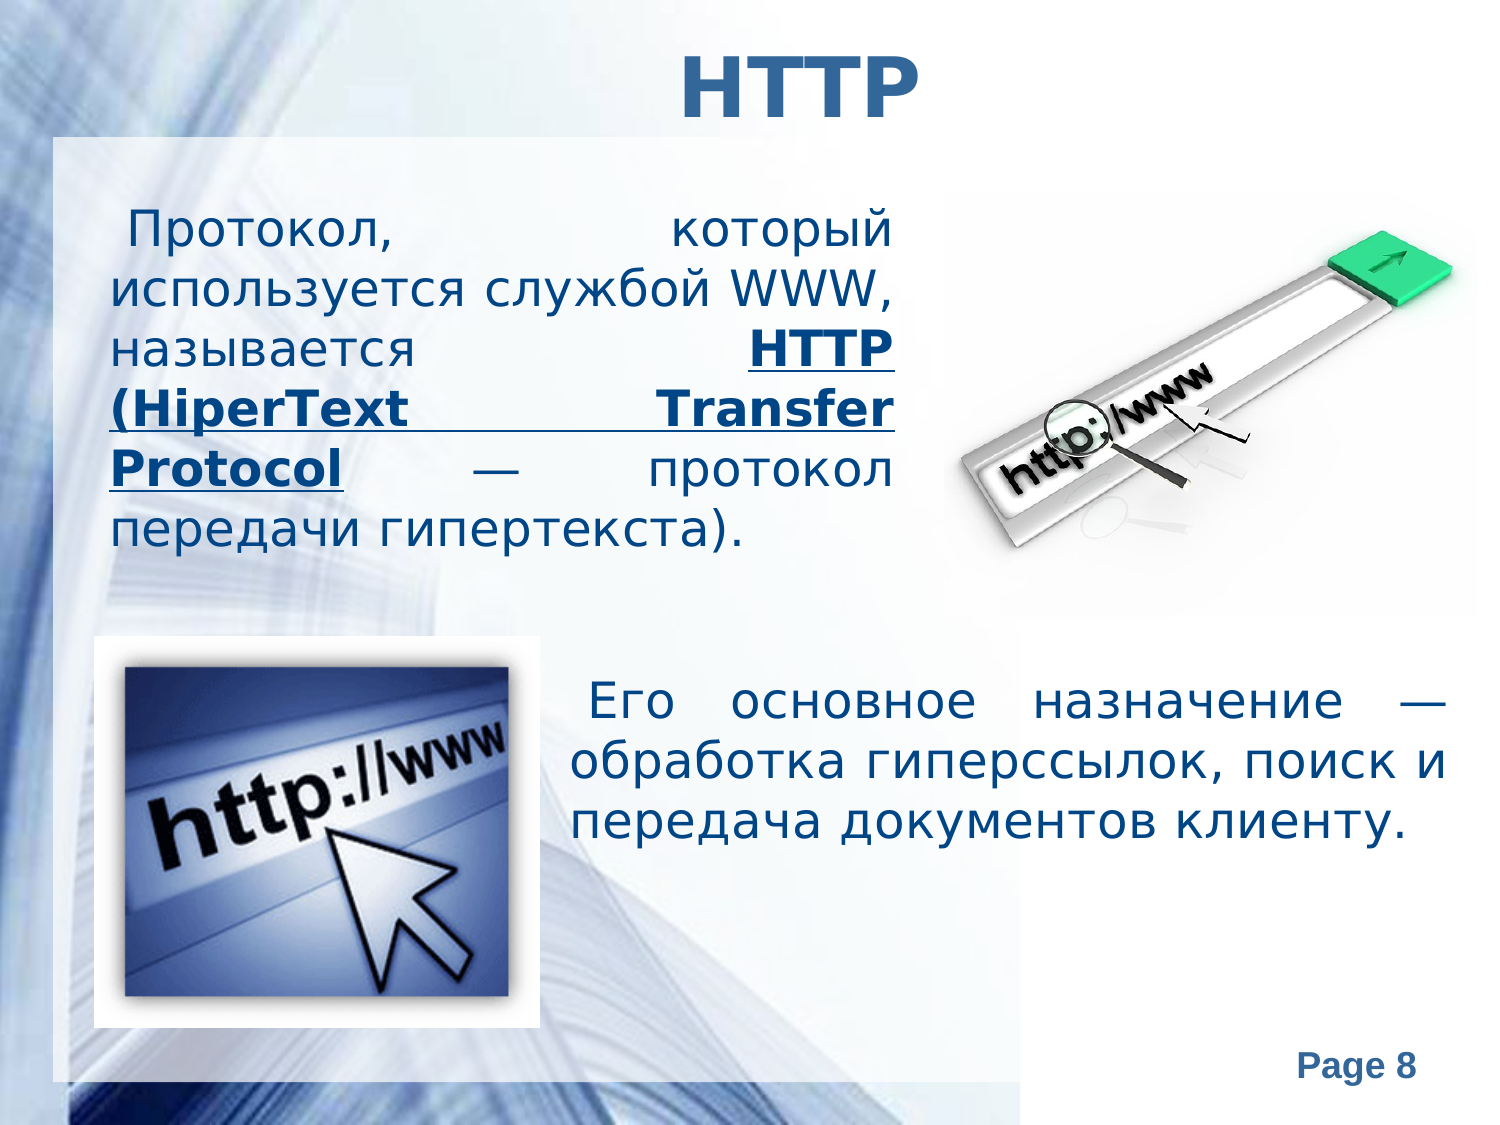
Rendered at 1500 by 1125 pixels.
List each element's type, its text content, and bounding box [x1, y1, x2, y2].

text_box Его основное назначение — обработка гиперссылок, поиск и передача доку­ментов клиенту. [555, 661, 1465, 1079]
text_box HTTP [662, 26, 937, 142]
picture [0, 0, 1500, 1125]
text_box Протокол, который используется службой WWW, называется HTTP (HiperText Transfer Protocol — протокол передачи гипертекста). [94, 188, 910, 717]
